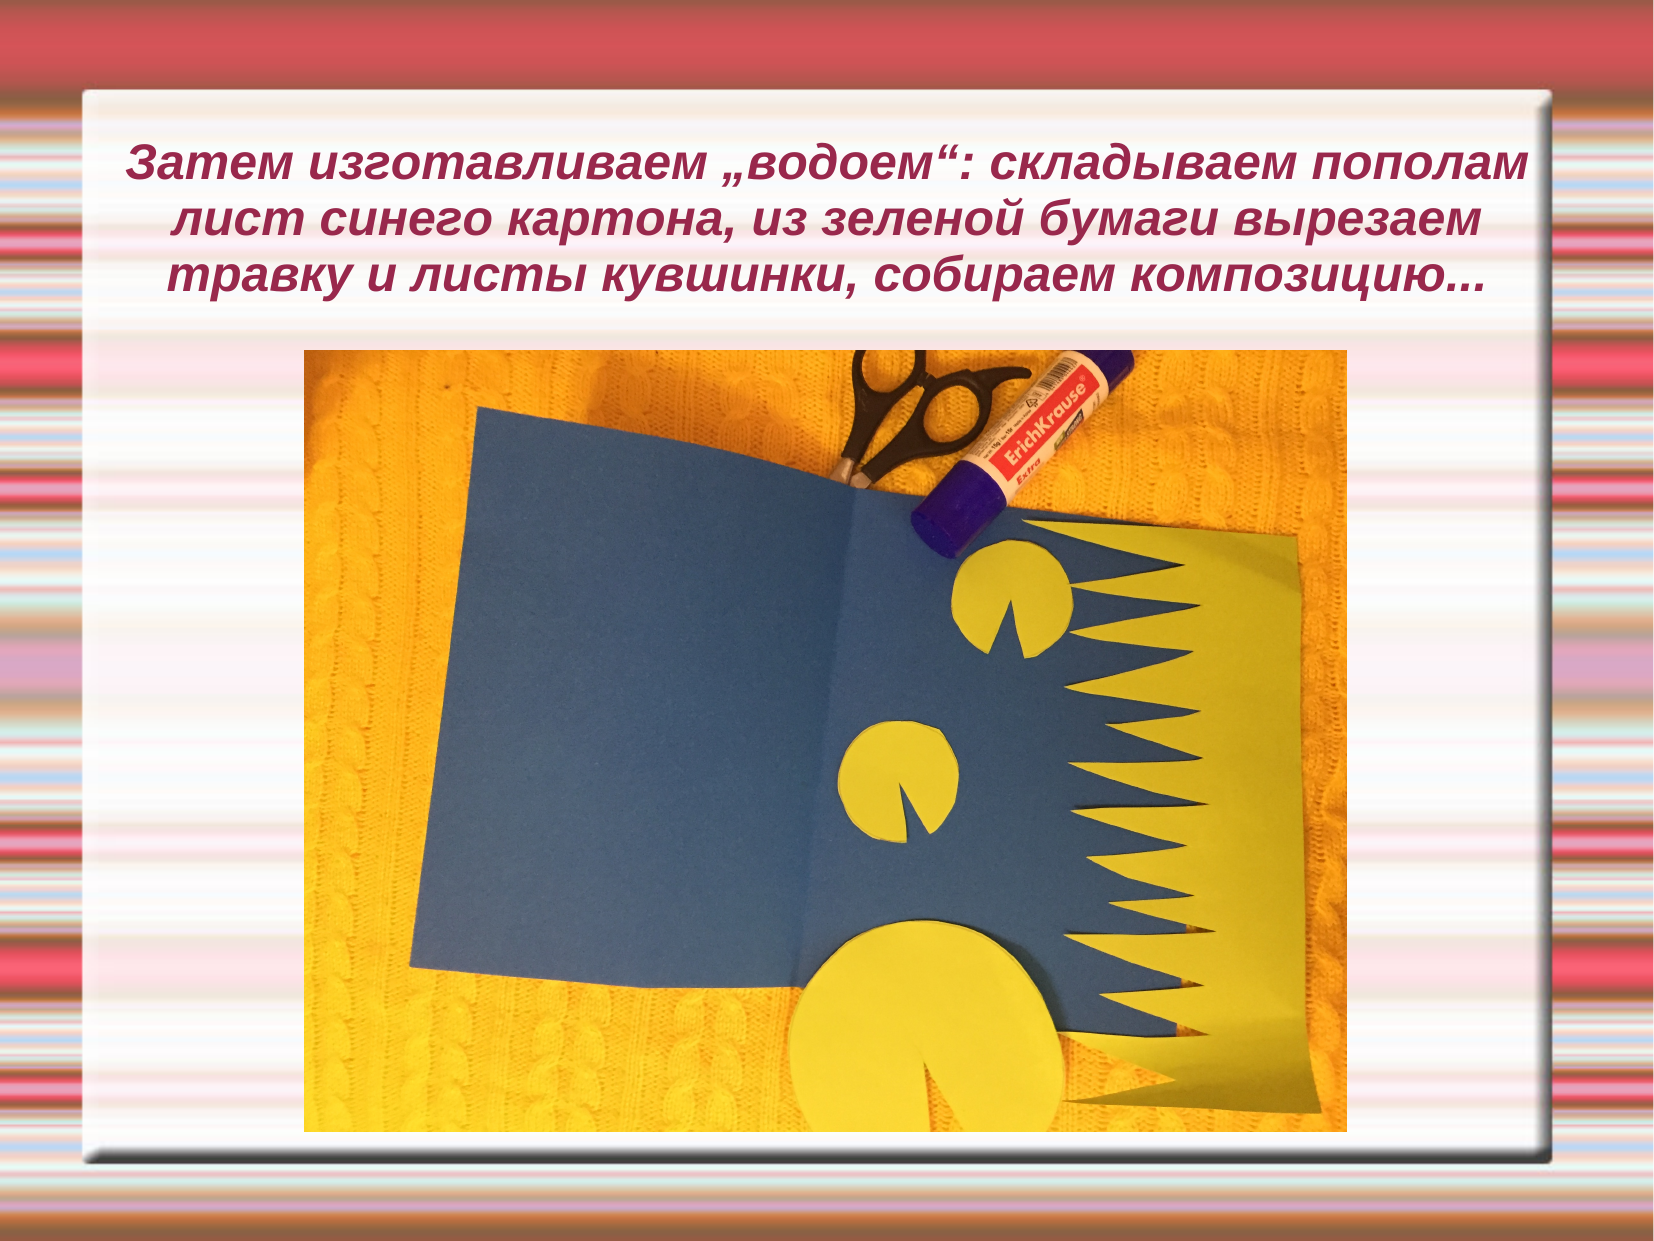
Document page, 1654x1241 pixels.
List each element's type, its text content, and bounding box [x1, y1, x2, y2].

picture [0, 0, 1654, 1241]
title Затем изготавливаем „водоем“: складываем пополам лист синего картона, из зеленой бумаги вырезаем травку и листы кувшинки, собираем композицию... [121, 114, 1534, 322]
